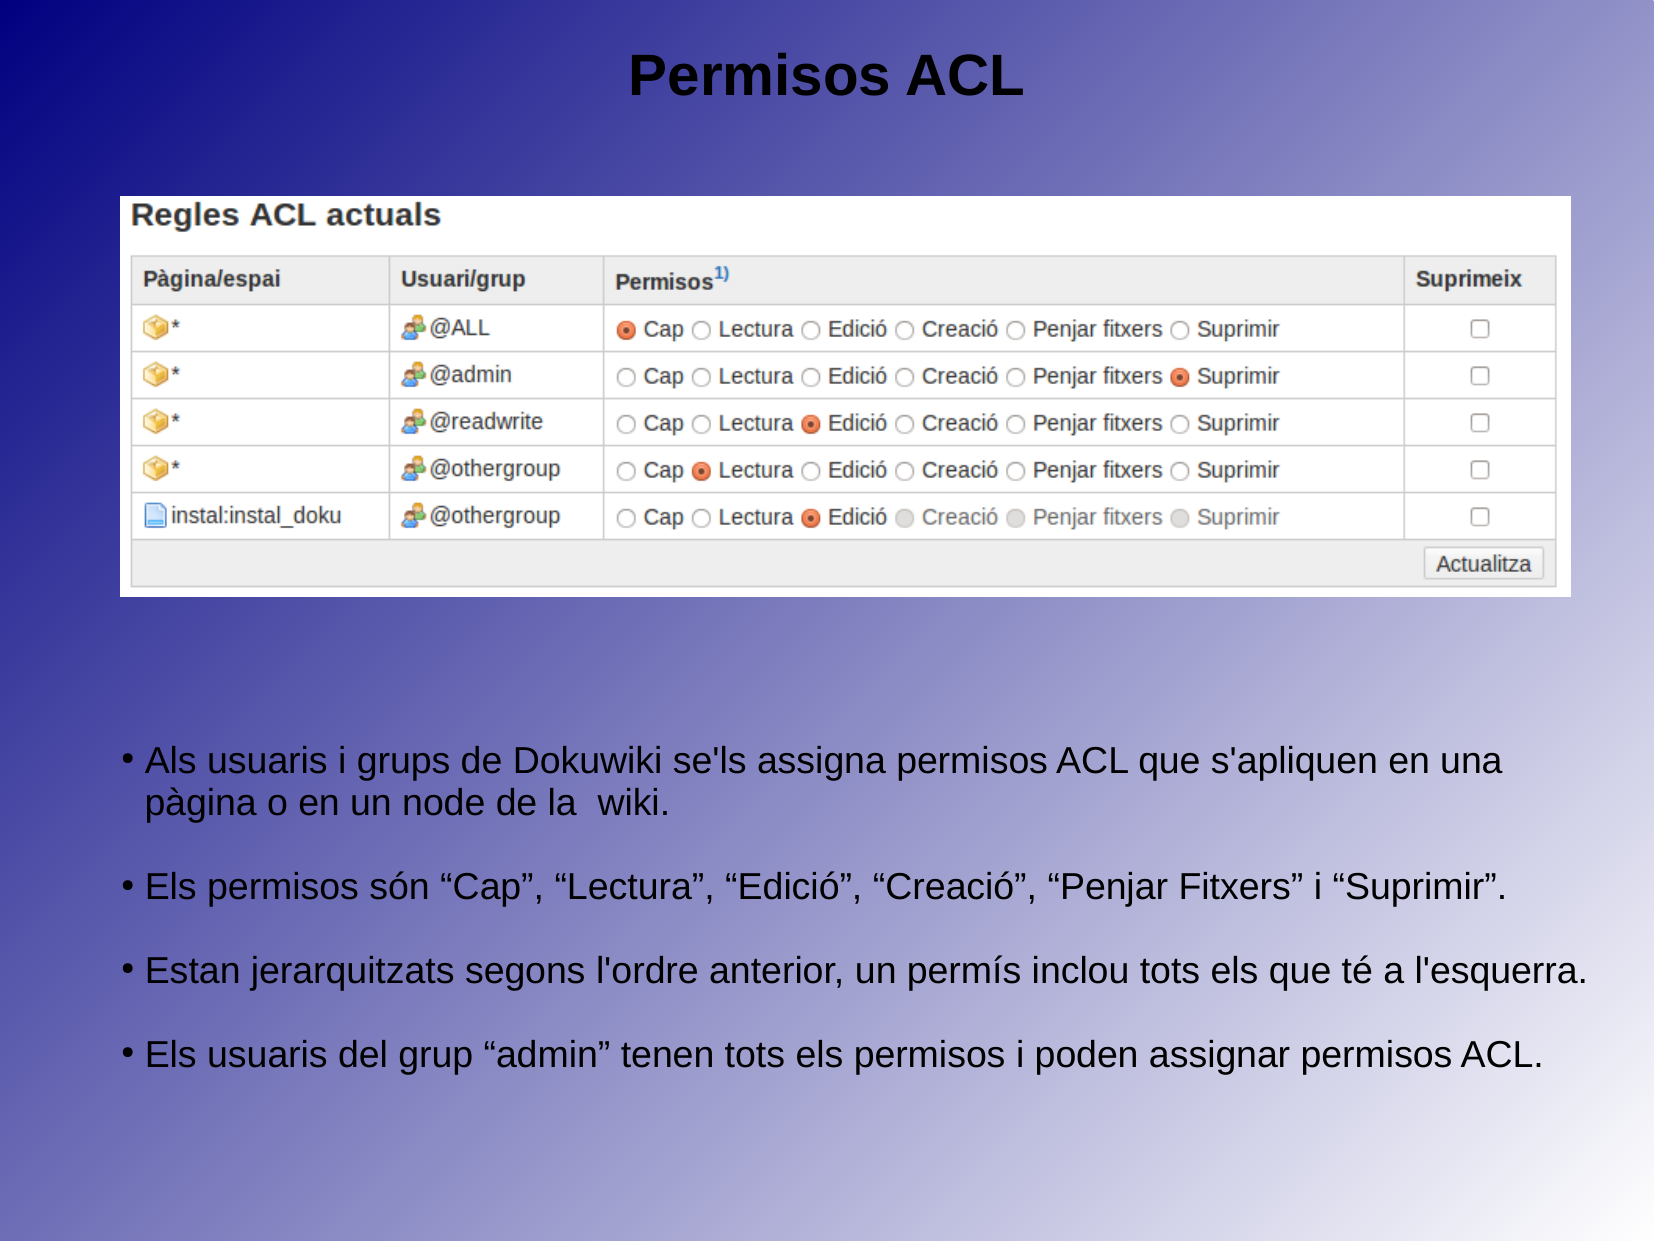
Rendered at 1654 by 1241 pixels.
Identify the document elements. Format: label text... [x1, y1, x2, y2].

picture [120, 196, 1571, 597]
text_box Permisos ACL [614, 35, 1040, 116]
text_box Als usuaris i grups de Dokuwiki se'ls assigna permisos ACL que s'apliquen en una pàgina o en un node de la wiki. Els permisos són “Cap”, “Lectura”, “Edició”, “Creació”, “Penjar Fitxers” i “Suprimir”. Estan jerarquitzats segons l'ordre anterior, un permís inclou tots els que té a l'esquerra. Els usuaris del grup “admin” tenen tots els permisos i poden assignar permisos ACL. [106, 731, 1630, 1083]
